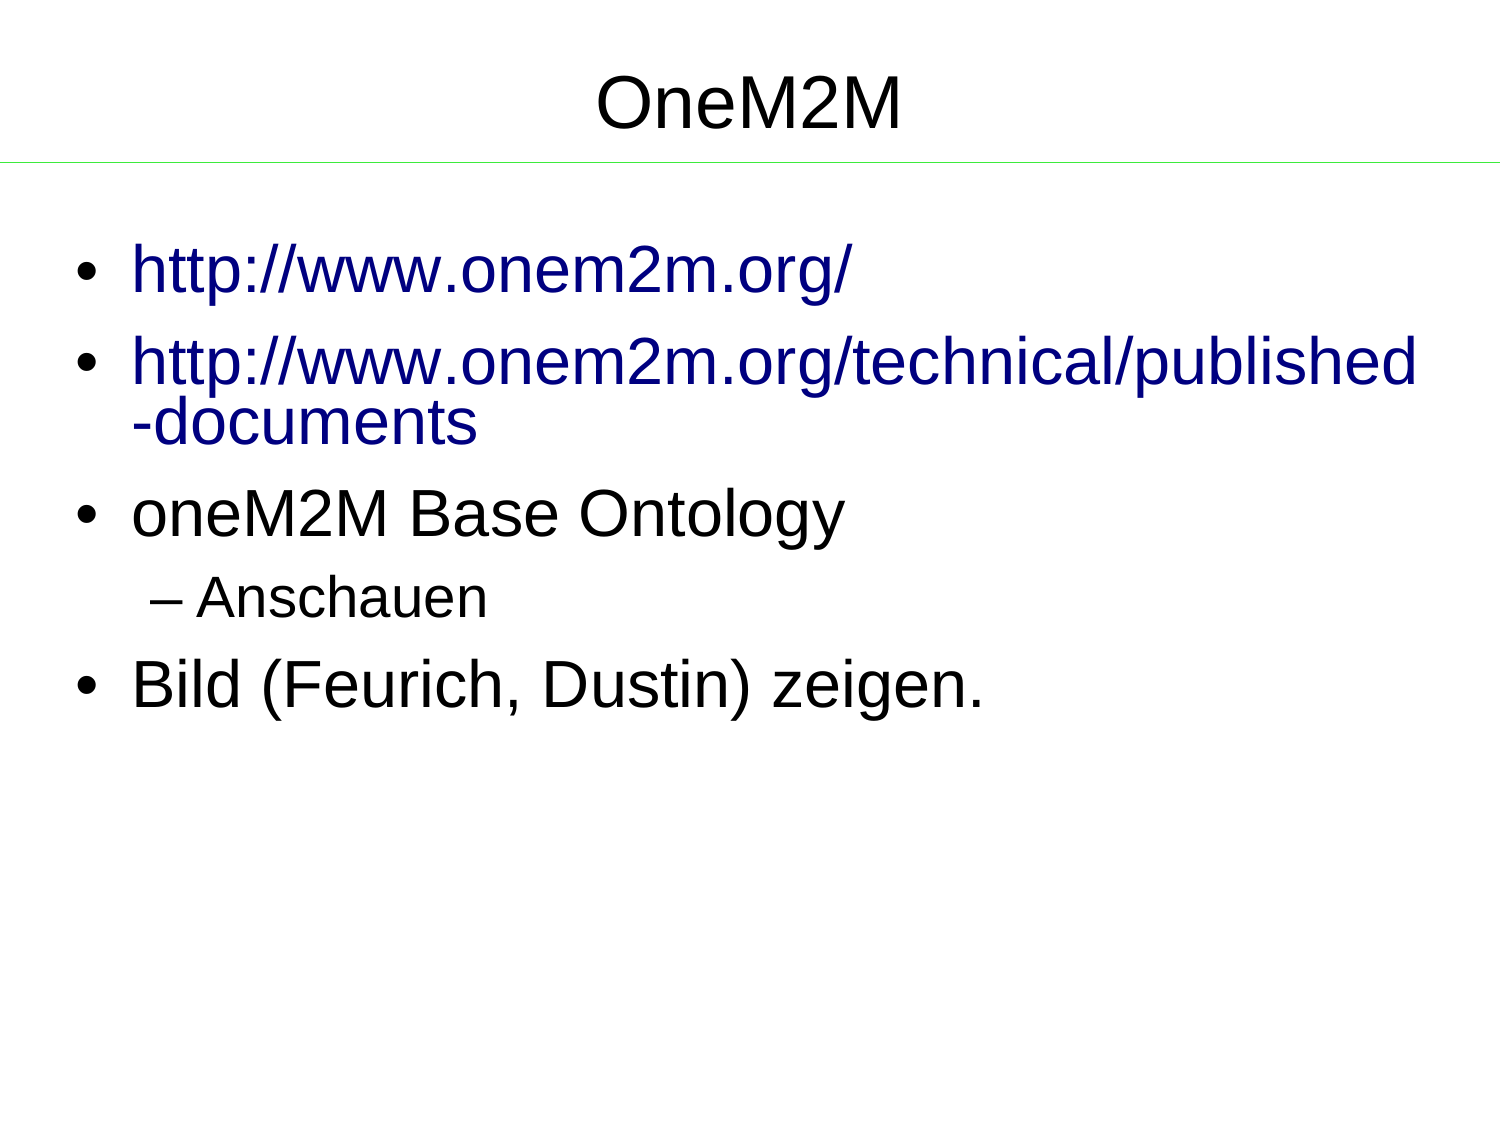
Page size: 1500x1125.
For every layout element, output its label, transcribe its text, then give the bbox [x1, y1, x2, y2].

list http://www.onem2m.org/ http://www.onem2m.org/technical/published-documents oneM2M Base Ontology Anschauen Bild (Feurich, Dustin) zeigen. [75, 232, 1426, 886]
title OneM2M [75, 49, 1426, 156]
